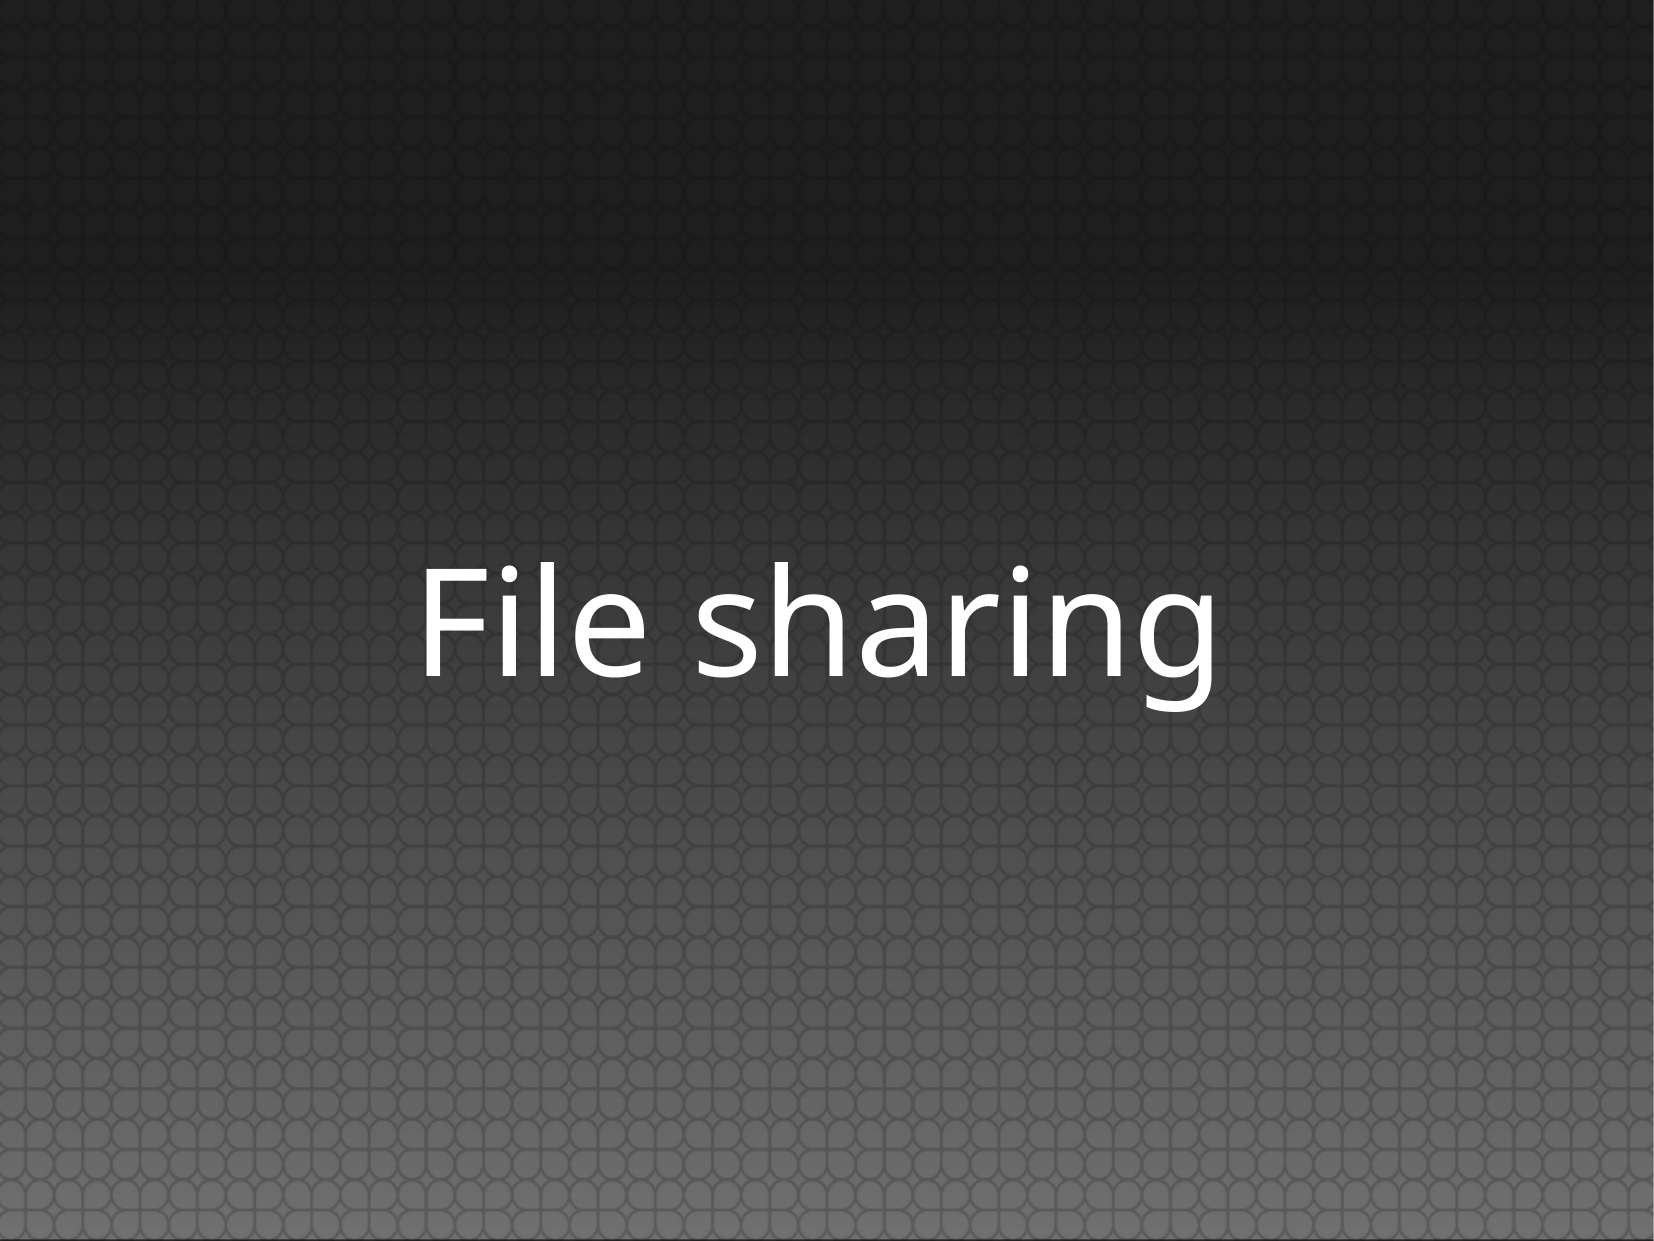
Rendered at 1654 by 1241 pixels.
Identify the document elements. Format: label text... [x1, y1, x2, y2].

picture [0, 0, 1654, 1241]
title File sharing [75, 525, 1564, 713]
